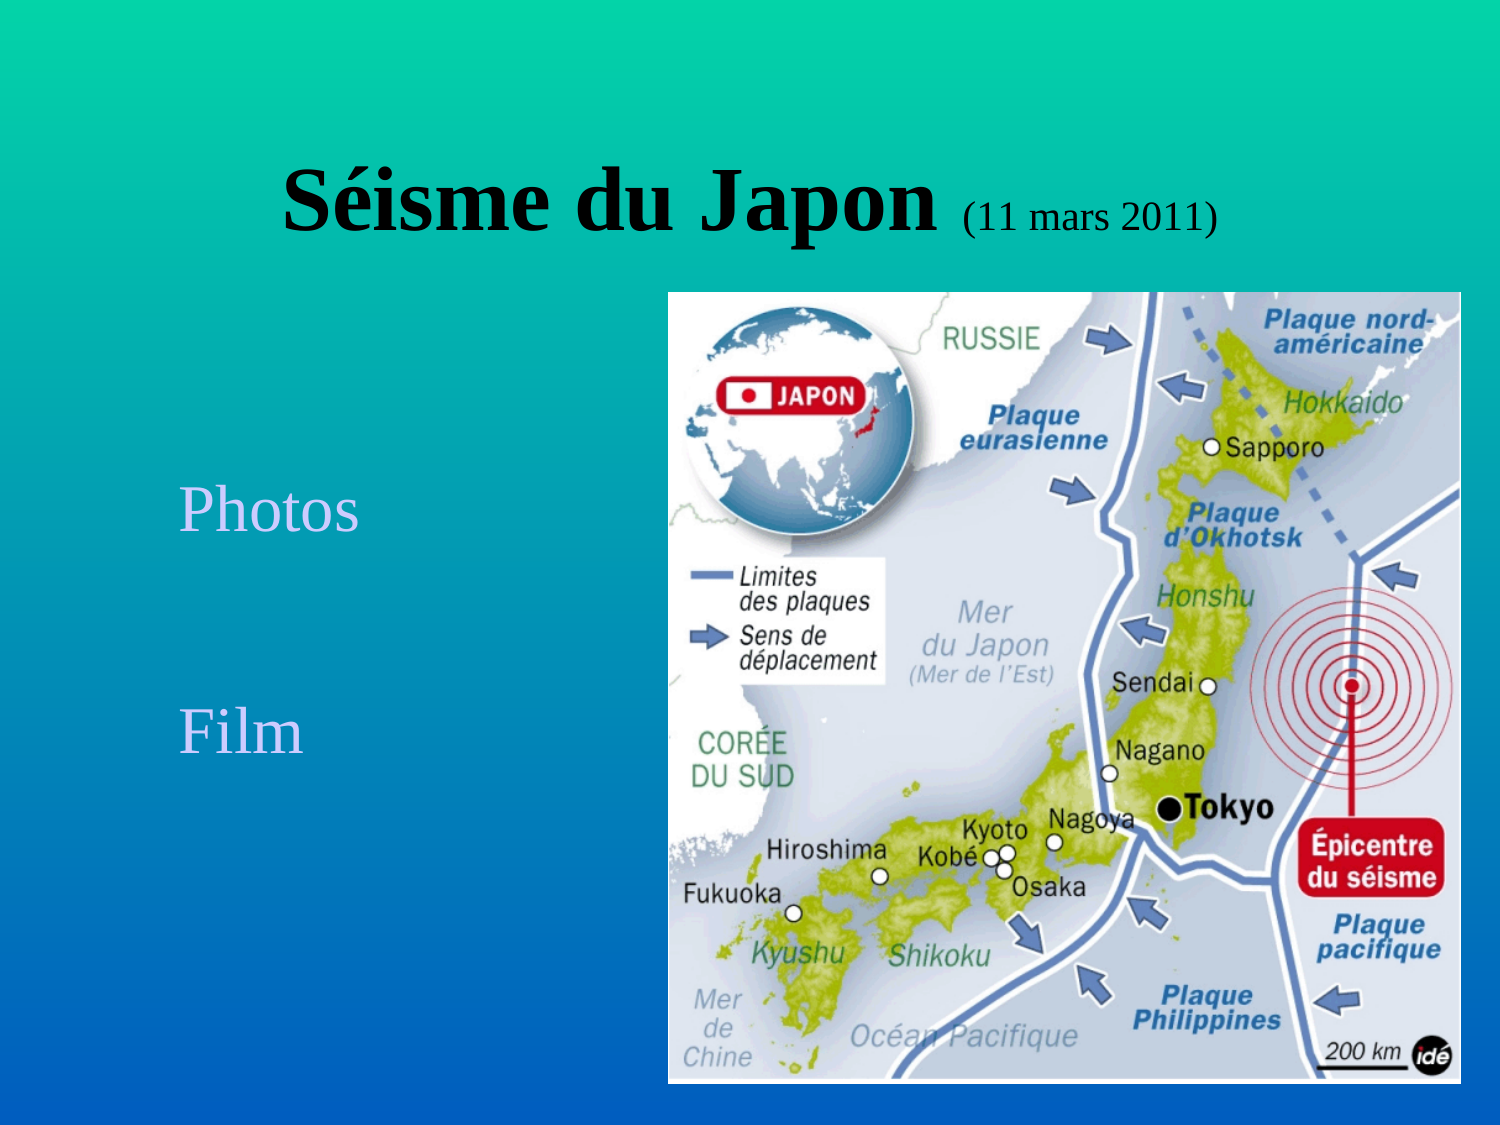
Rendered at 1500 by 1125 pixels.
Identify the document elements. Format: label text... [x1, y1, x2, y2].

picture [0, 292, 1500, 1084]
text_box Séisme du Japon (11 mars 2011) [112, 99, 1388, 288]
text_box Film [164, 679, 434, 776]
text_box Photos [164, 456, 469, 553]
